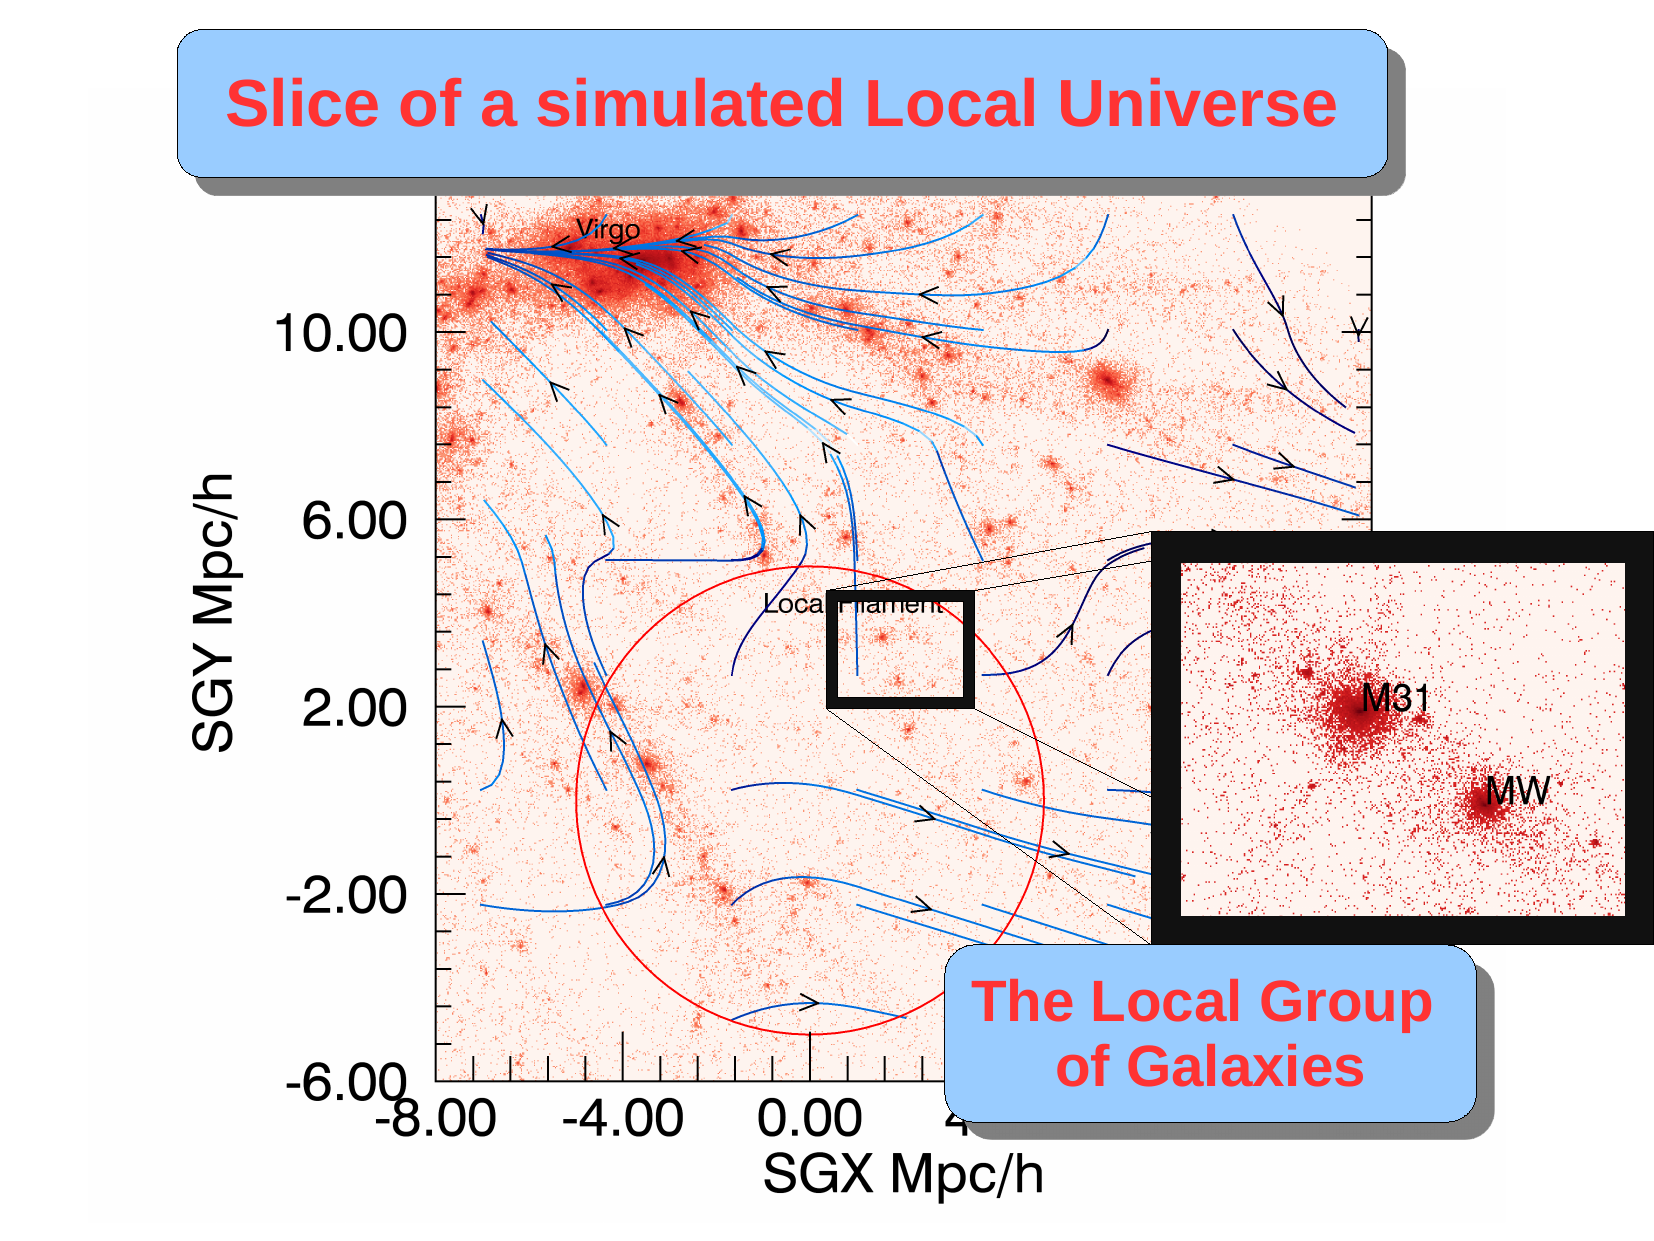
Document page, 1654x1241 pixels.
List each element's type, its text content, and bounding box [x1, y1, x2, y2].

text_box [1151, 531, 1654, 945]
text_box The Local Group of Galaxies [944, 944, 1477, 1123]
text_box [826, 590, 975, 709]
picture [88, 88, 1506, 1223]
text_box Slice of a simulated Local Universe [177, 29, 1388, 178]
picture [1181, 563, 1625, 916]
